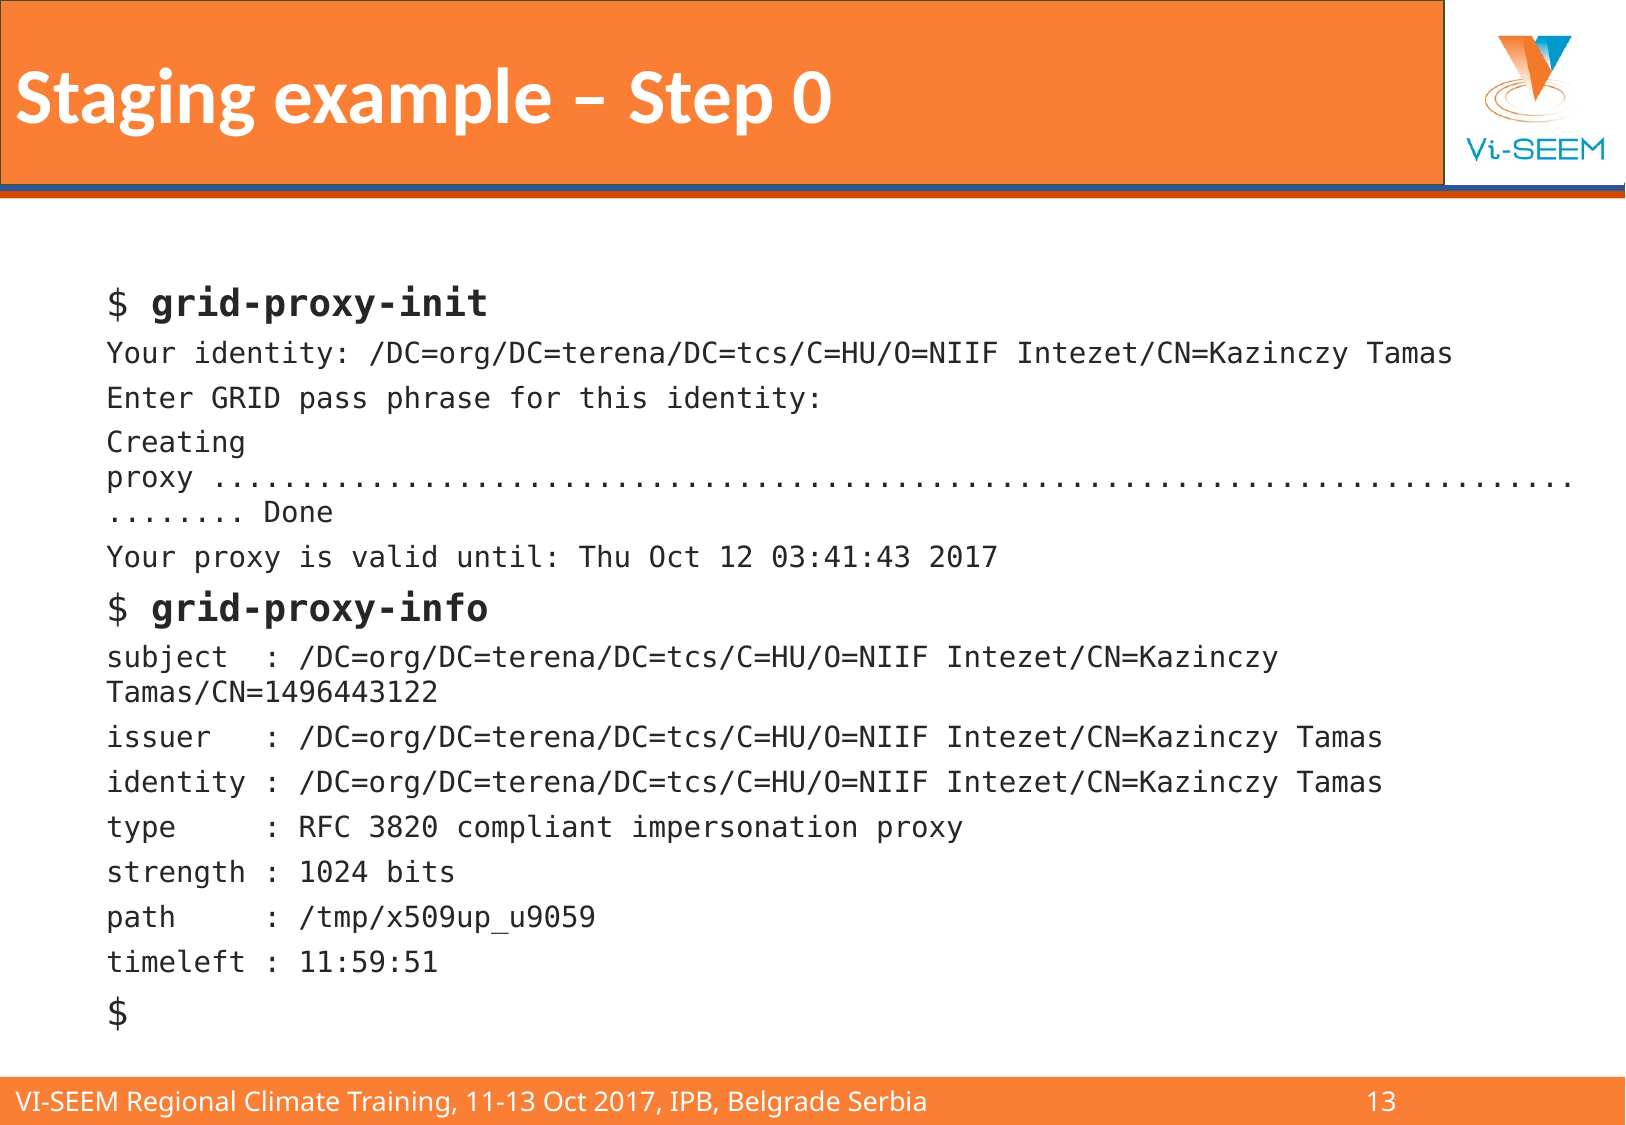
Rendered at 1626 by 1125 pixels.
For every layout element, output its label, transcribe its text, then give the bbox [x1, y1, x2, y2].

footer VI-SEEM Regional Climate Training, 11-13 Oct 2017, IPB, Belgrade Serbia <number> [0, 1076, 1625, 1125]
title Staging example – Step 0 [0, 0, 1445, 185]
list $ grid-proxy-init Your identity: /DC=org/DC=terena/DC=tcs/C=HU/O=NIIF Intezet/CN=Kazinczy Tamas Enter GRID pass phrase for this identity: Creating proxy ...................................................................................... Done Your proxy is valid until: Thu Oct 12 03:41:43 2017 $ grid-proxy-info subject : /DC=org/DC=terena/DC=tcs/C=HU/O=NIIF Intezet/CN=Kazinczy Tamas/CN=1496443122 issuer : /DC=org/DC=terena/DC=tcs/C=HU/O=NIIF Intezet/CN=Kazinczy Tamas identity : /DC=org/DC=terena/DC=tcs/C=HU/O=NIIF Intezet/CN=Kazinczy Tamas type : RFC 3820 compliant impersonation proxy strength : 1024 bits path : /tmp/x509up_u9059 timeleft : 11:59:51 $ [31, 271, 1593, 1076]
picture [1445, 0, 1624, 185]
